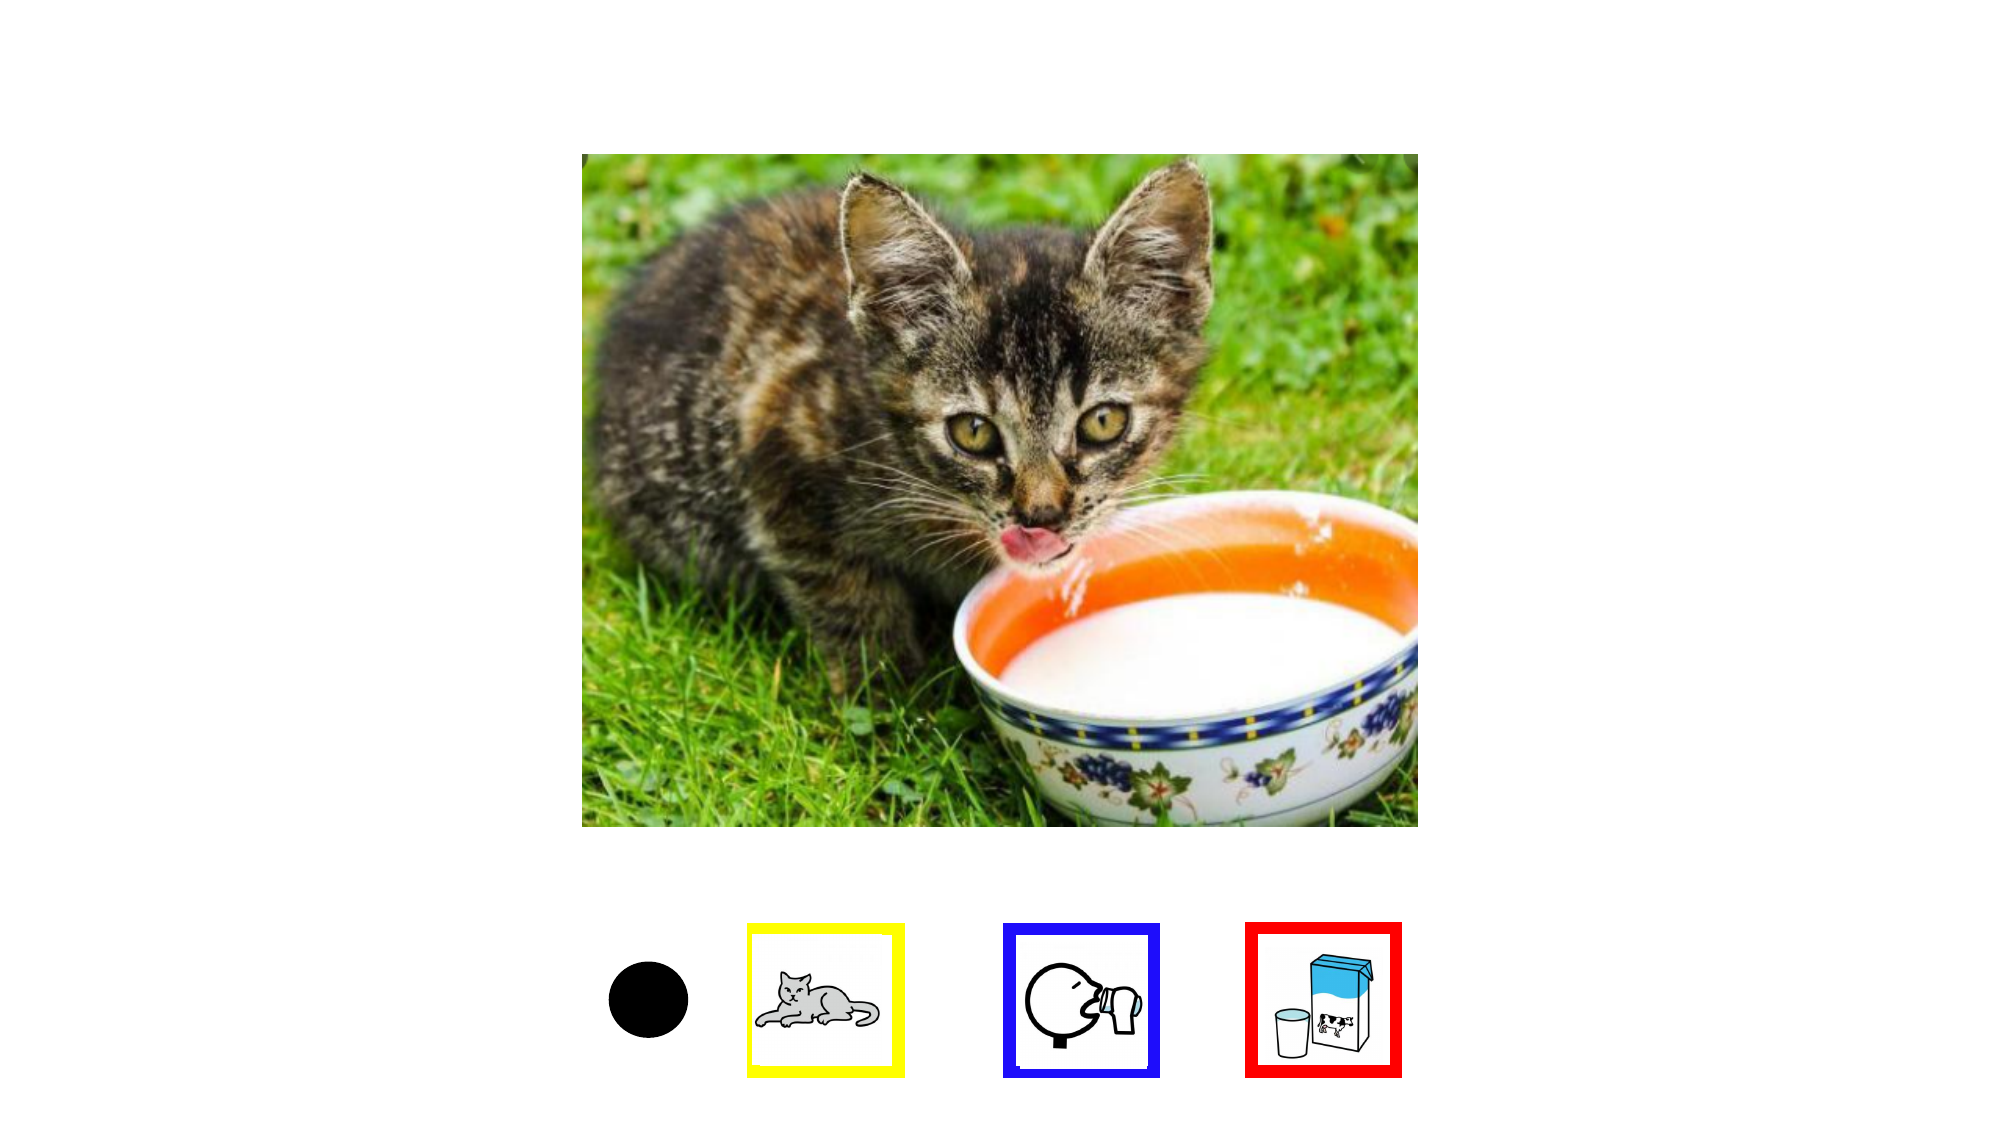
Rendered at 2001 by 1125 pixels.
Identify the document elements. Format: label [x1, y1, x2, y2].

picture [752, 934, 882, 1065]
picture [1020, 942, 1147, 1069]
picture [1265, 947, 1383, 1065]
text_box [1251, 928, 1397, 1072]
picture [582, 154, 1418, 827]
text_box [1009, 928, 1155, 1072]
text_box [609, 962, 688, 1037]
